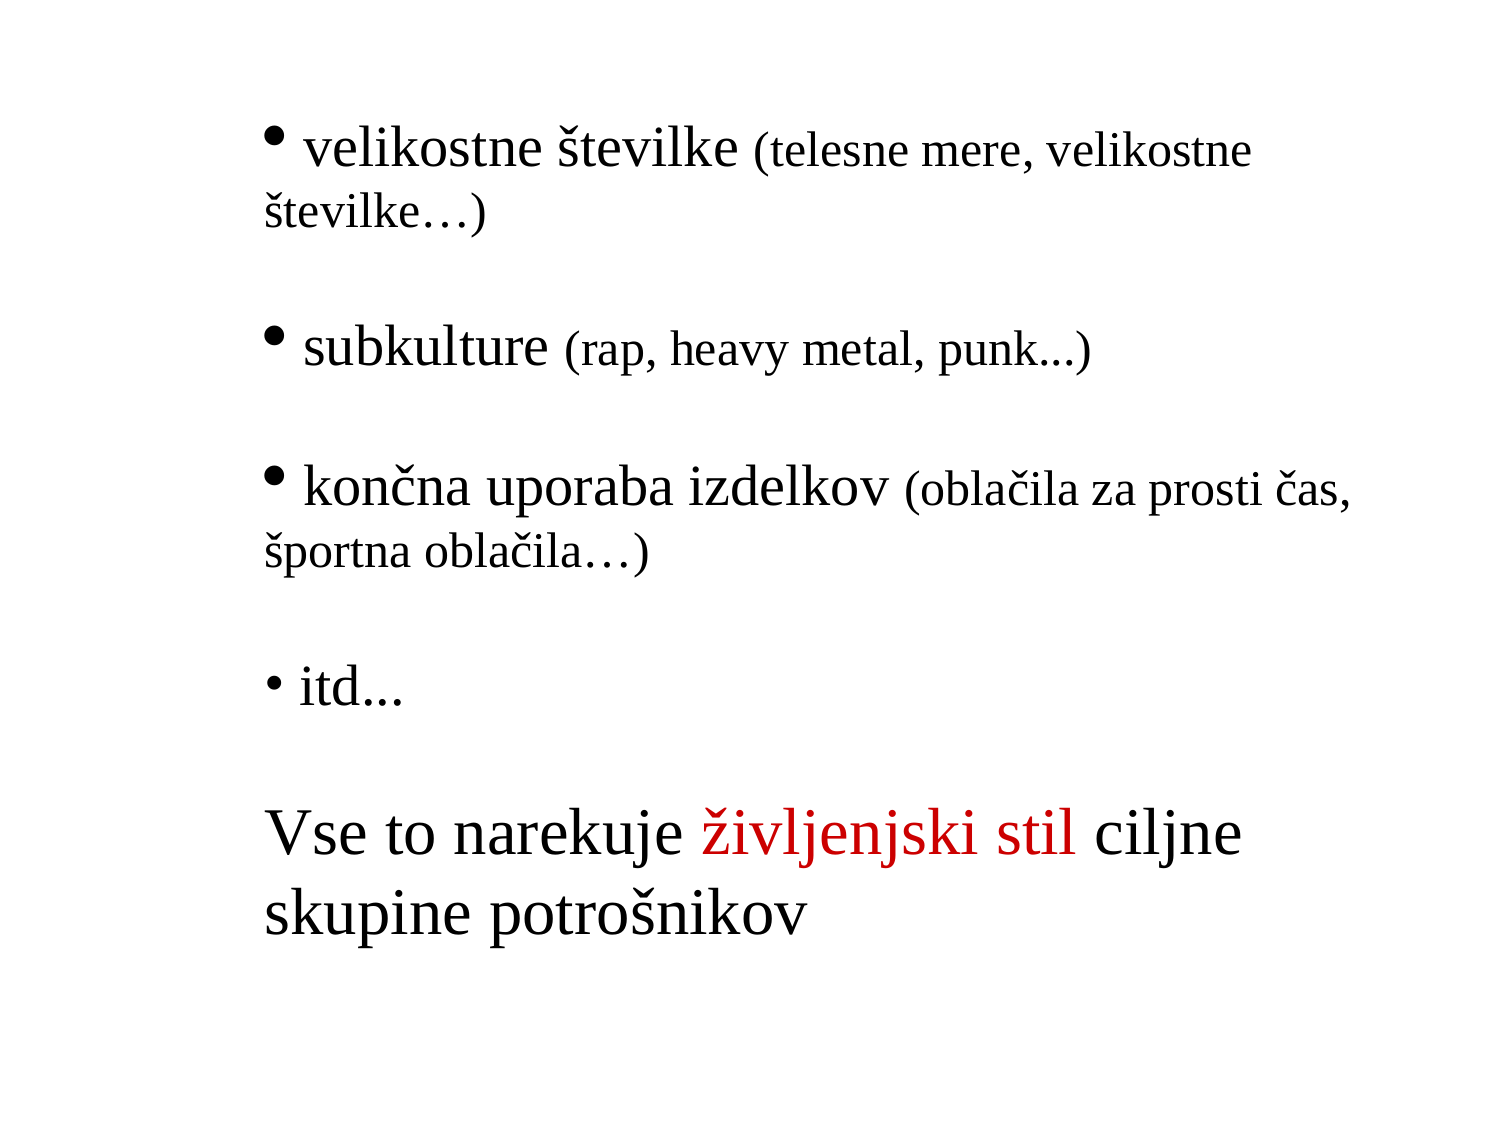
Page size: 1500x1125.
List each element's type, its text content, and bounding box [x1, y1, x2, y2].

text_box velikostne številke (telesne mere, velikostne številke…) subkulture (rap, heavy metal, punk...) končna uporaba izdelkov (oblačila za prosti čas, športna oblačila…) itd... Vse to narekuje življenjski stil ciljne skupine potrošnikov [249, 99, 1413, 956]
